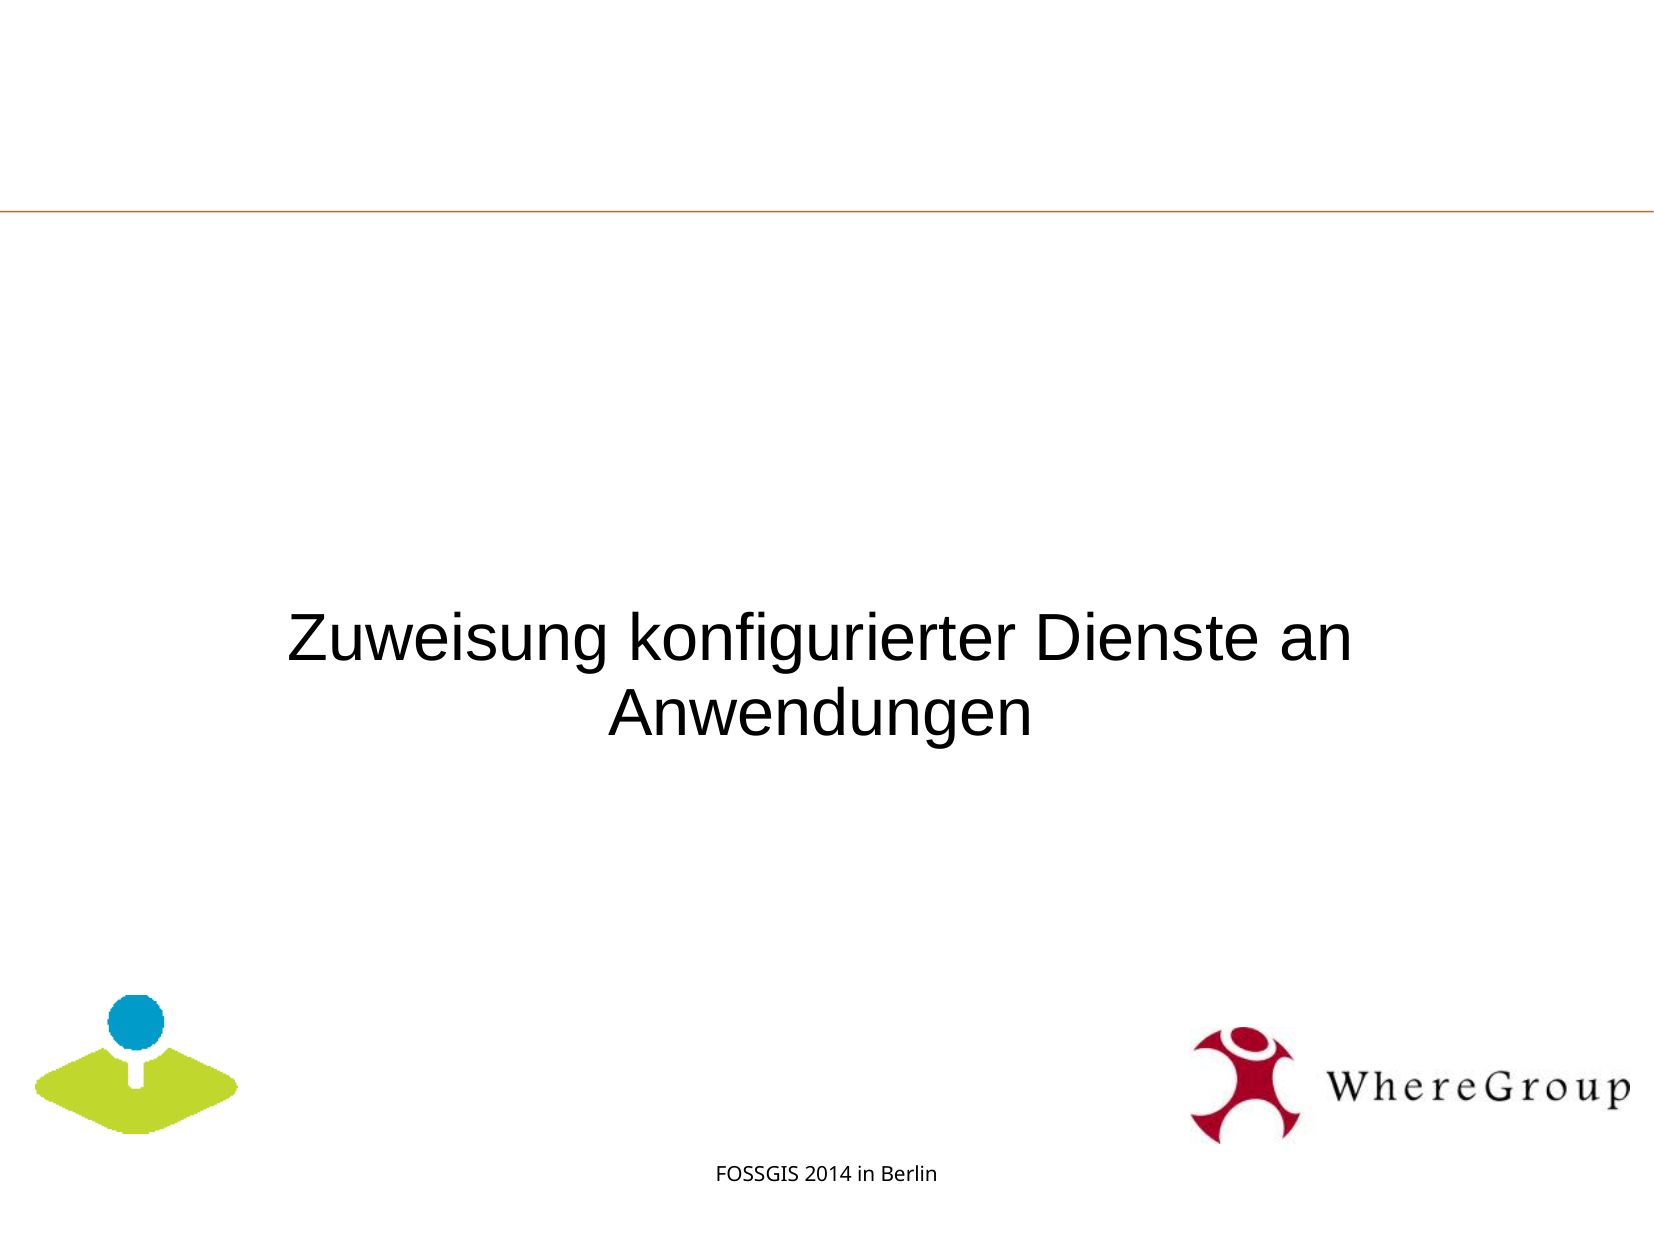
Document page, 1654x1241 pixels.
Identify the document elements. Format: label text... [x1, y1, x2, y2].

subtitle Zuweisung konfigurierter Dienste an Anwendungen [76, 177, 1565, 1173]
picture [1565, 1027, 1630, 1144]
picture [35, 995, 76, 1134]
